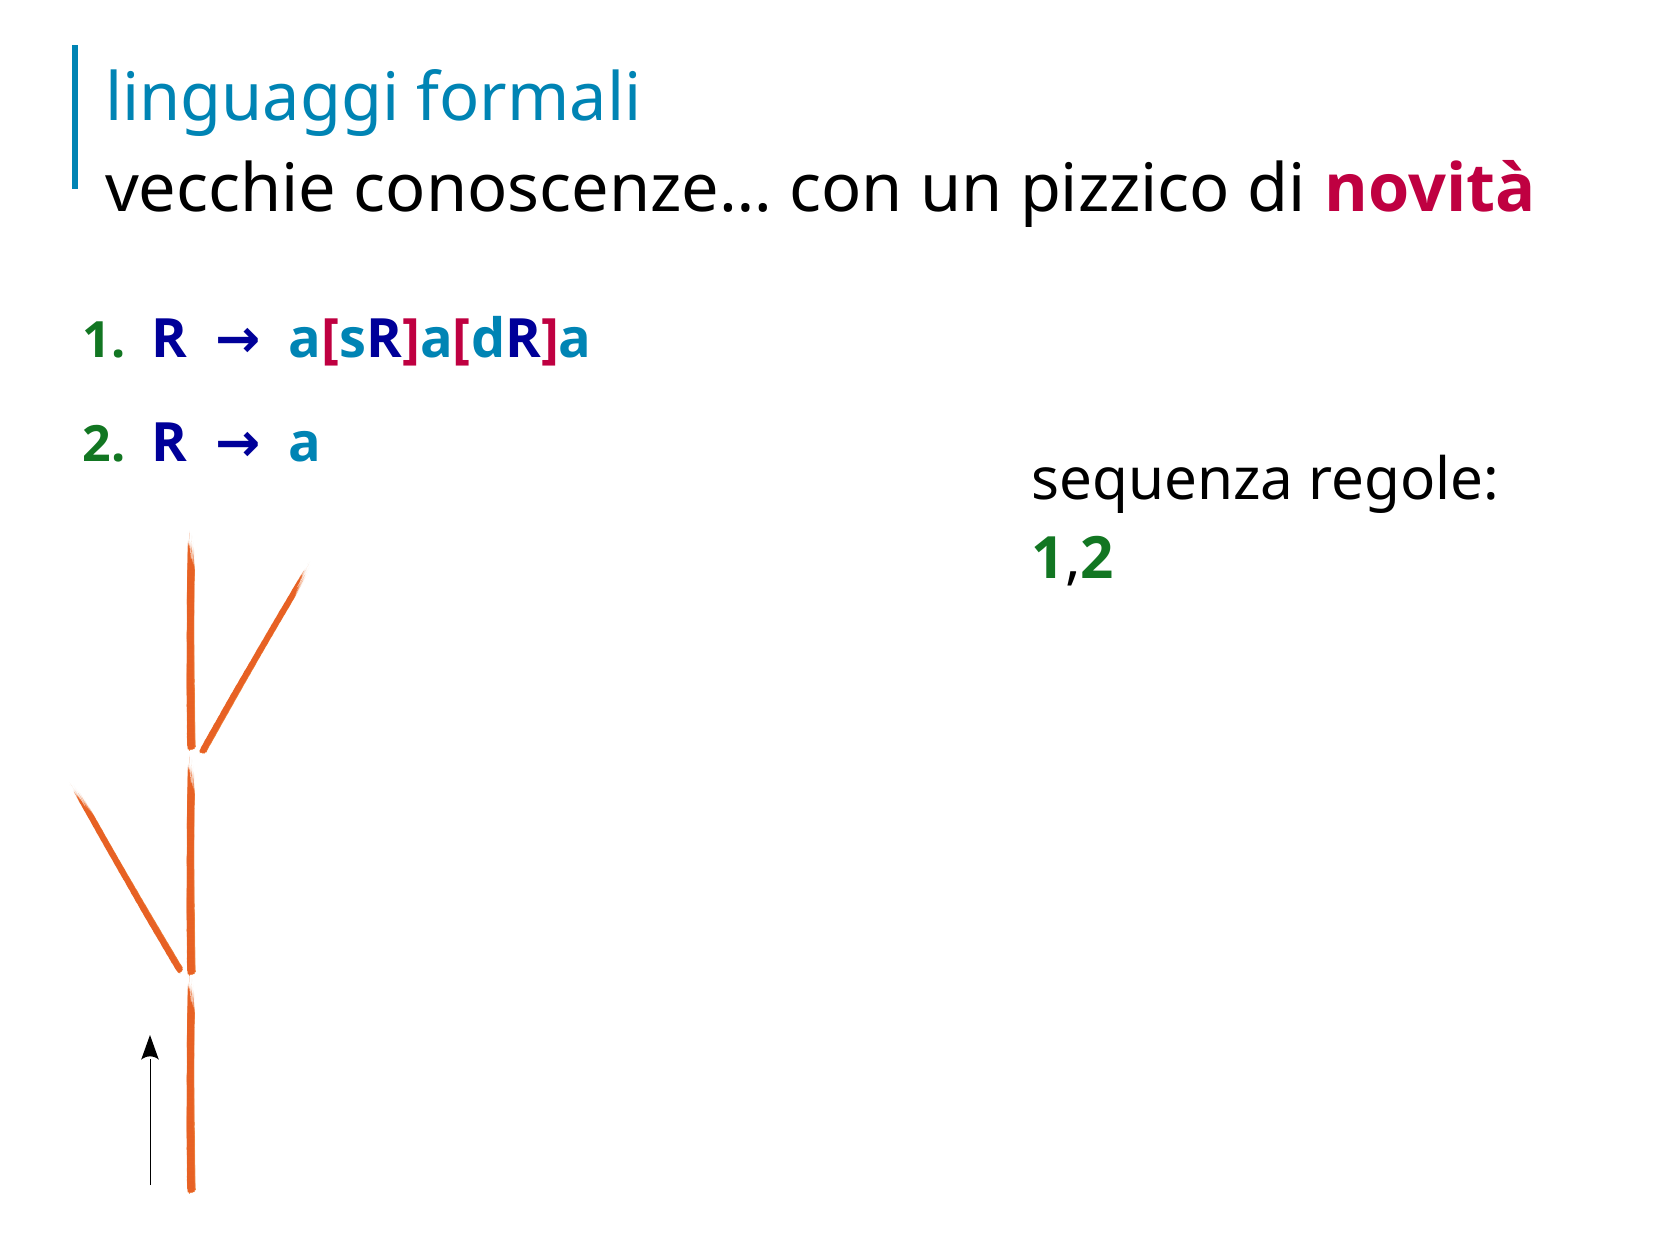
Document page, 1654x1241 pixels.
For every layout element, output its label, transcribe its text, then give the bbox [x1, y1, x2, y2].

picture [186, 530, 196, 751]
text_box sequenza regole: 1,2 [1017, 429, 1591, 511]
list 1. R → a[sR]a[dR]a 2. R → a [82, 300, 1571, 1126]
picture [197, 561, 315, 756]
picture [67, 779, 185, 975]
picture [186, 754, 196, 1194]
title linguaggi formali vecchie conoscenze… con un pizzico di novità [105, 49, 1571, 200]
